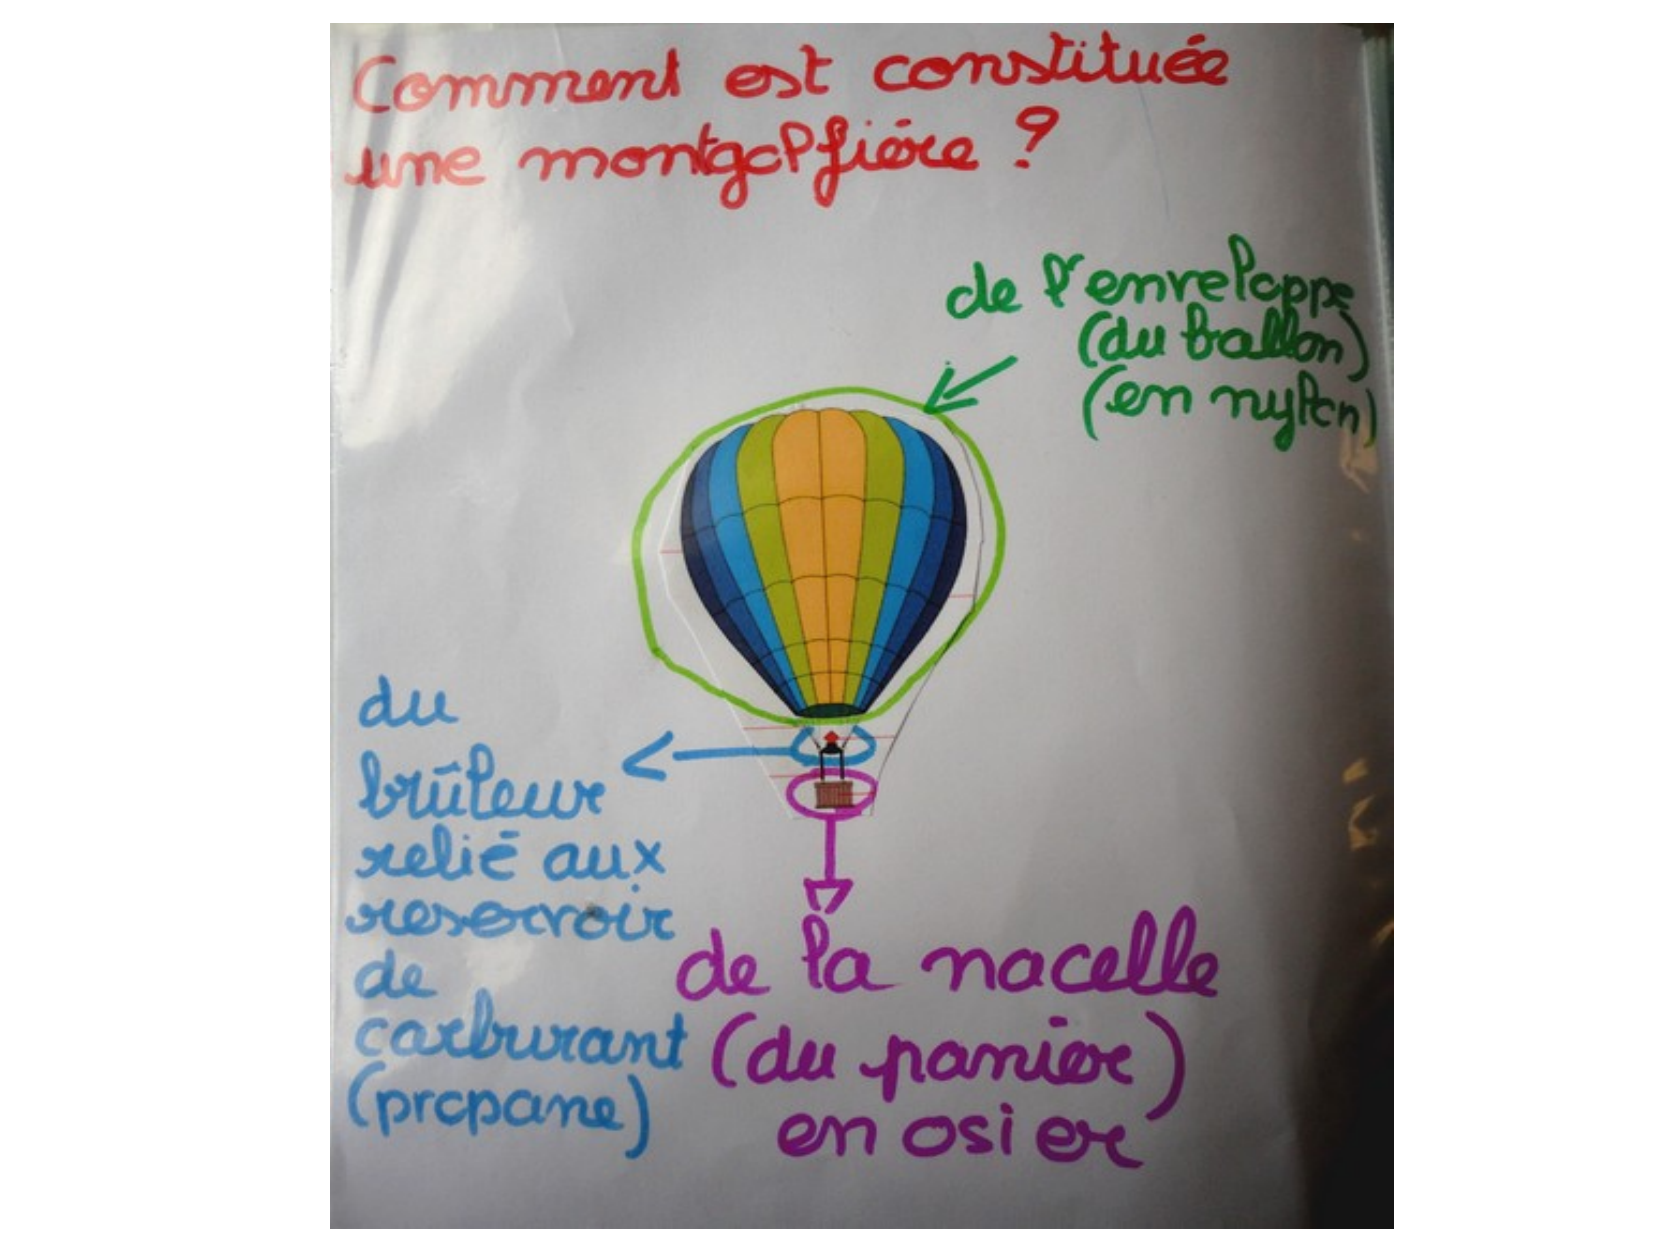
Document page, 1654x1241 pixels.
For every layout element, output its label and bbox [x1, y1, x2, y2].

picture [330, 23, 1394, 1229]
